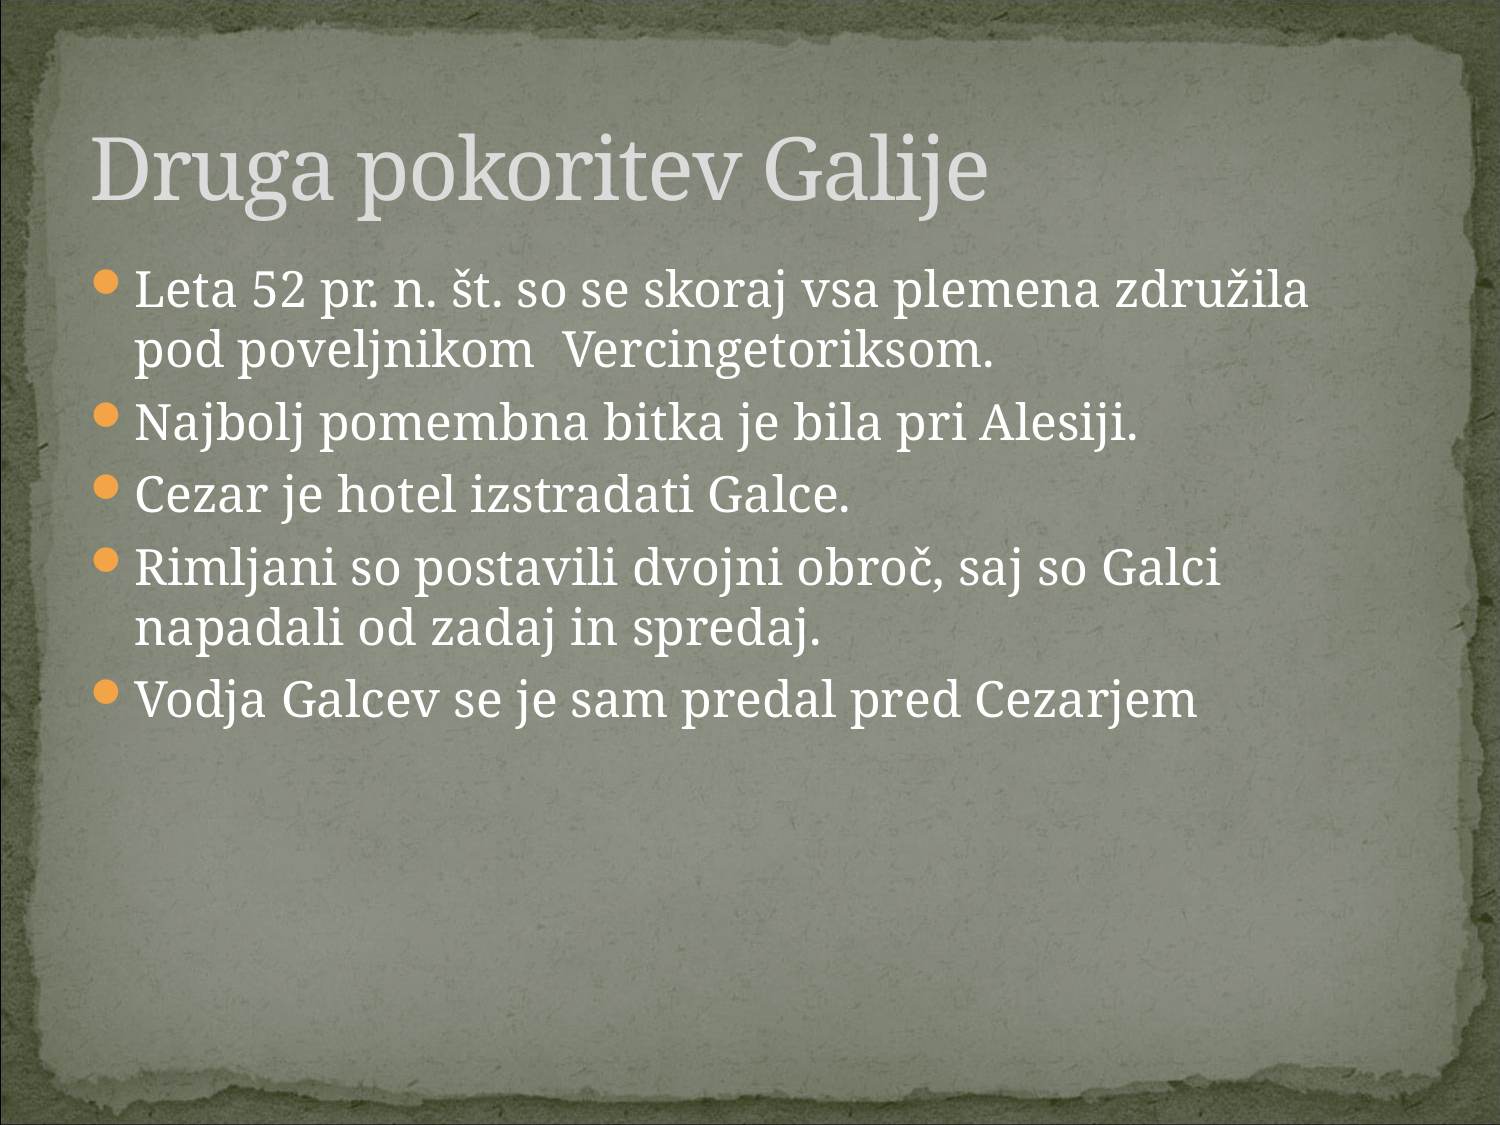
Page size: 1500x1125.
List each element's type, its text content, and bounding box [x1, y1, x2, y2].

picture [0, 0, 1500, 1125]
title Druga pokoritev Galije [75, 24, 1425, 225]
list Leta 52 pr. n. št. so se skoraj vsa plemena združila pod poveljnikom Vercingetoriksom. Najbolj pomembna bitka je bila pri Alesiji. Cezar je hotel izstradati Galce. Rimljani so postavili dvojni obroč, saj so Galci napadali od zadaj in spredaj. Vodja Galcev se je sam predal pred Cezarjem [75, 249, 1425, 1000]
